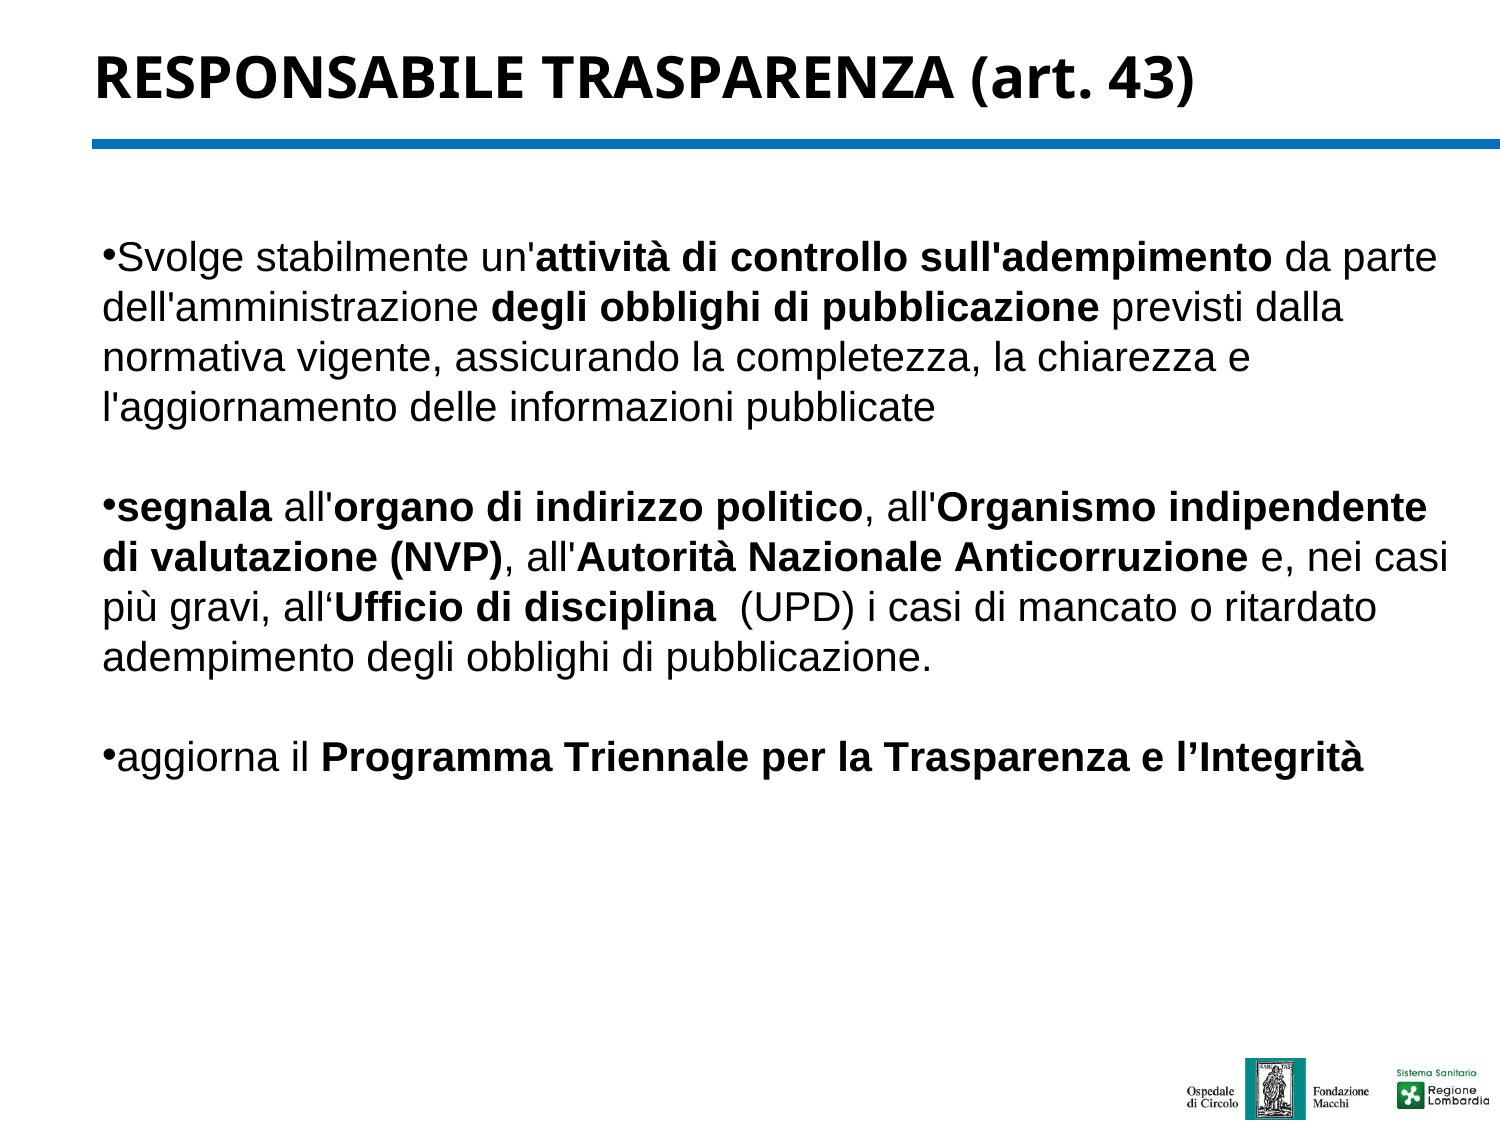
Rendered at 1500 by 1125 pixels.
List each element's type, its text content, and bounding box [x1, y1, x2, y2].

picture [1187, 1058, 1489, 1120]
text_box Svolge stabilmente un'attività di controllo sull'adempimento da parte dell'amministrazione degli obblighi di pubblicazione previsti dalla normativa vigente, assicurando la completezza, la chiarezza e l'aggiornamento delle informazioni pubblicate segnala all'organo di indirizzo politico, all'Organismo indipendente di valutazione (NVP), all'Autorità Nazionale Anticorruzione e, nei casi più gravi, all‘Ufficio di disciplina (UPD) i casi di mancato o ritardato adempimento degli obblighi di pubblicazione. aggiorna il Programma Triennale per la Trasparenza e l’Integrità [88, 222, 1477, 787]
text_box [93, 140, 1500, 147]
text_box RESPONSABILE TRASPARENZA (art. 43) [93, 20, 1500, 138]
